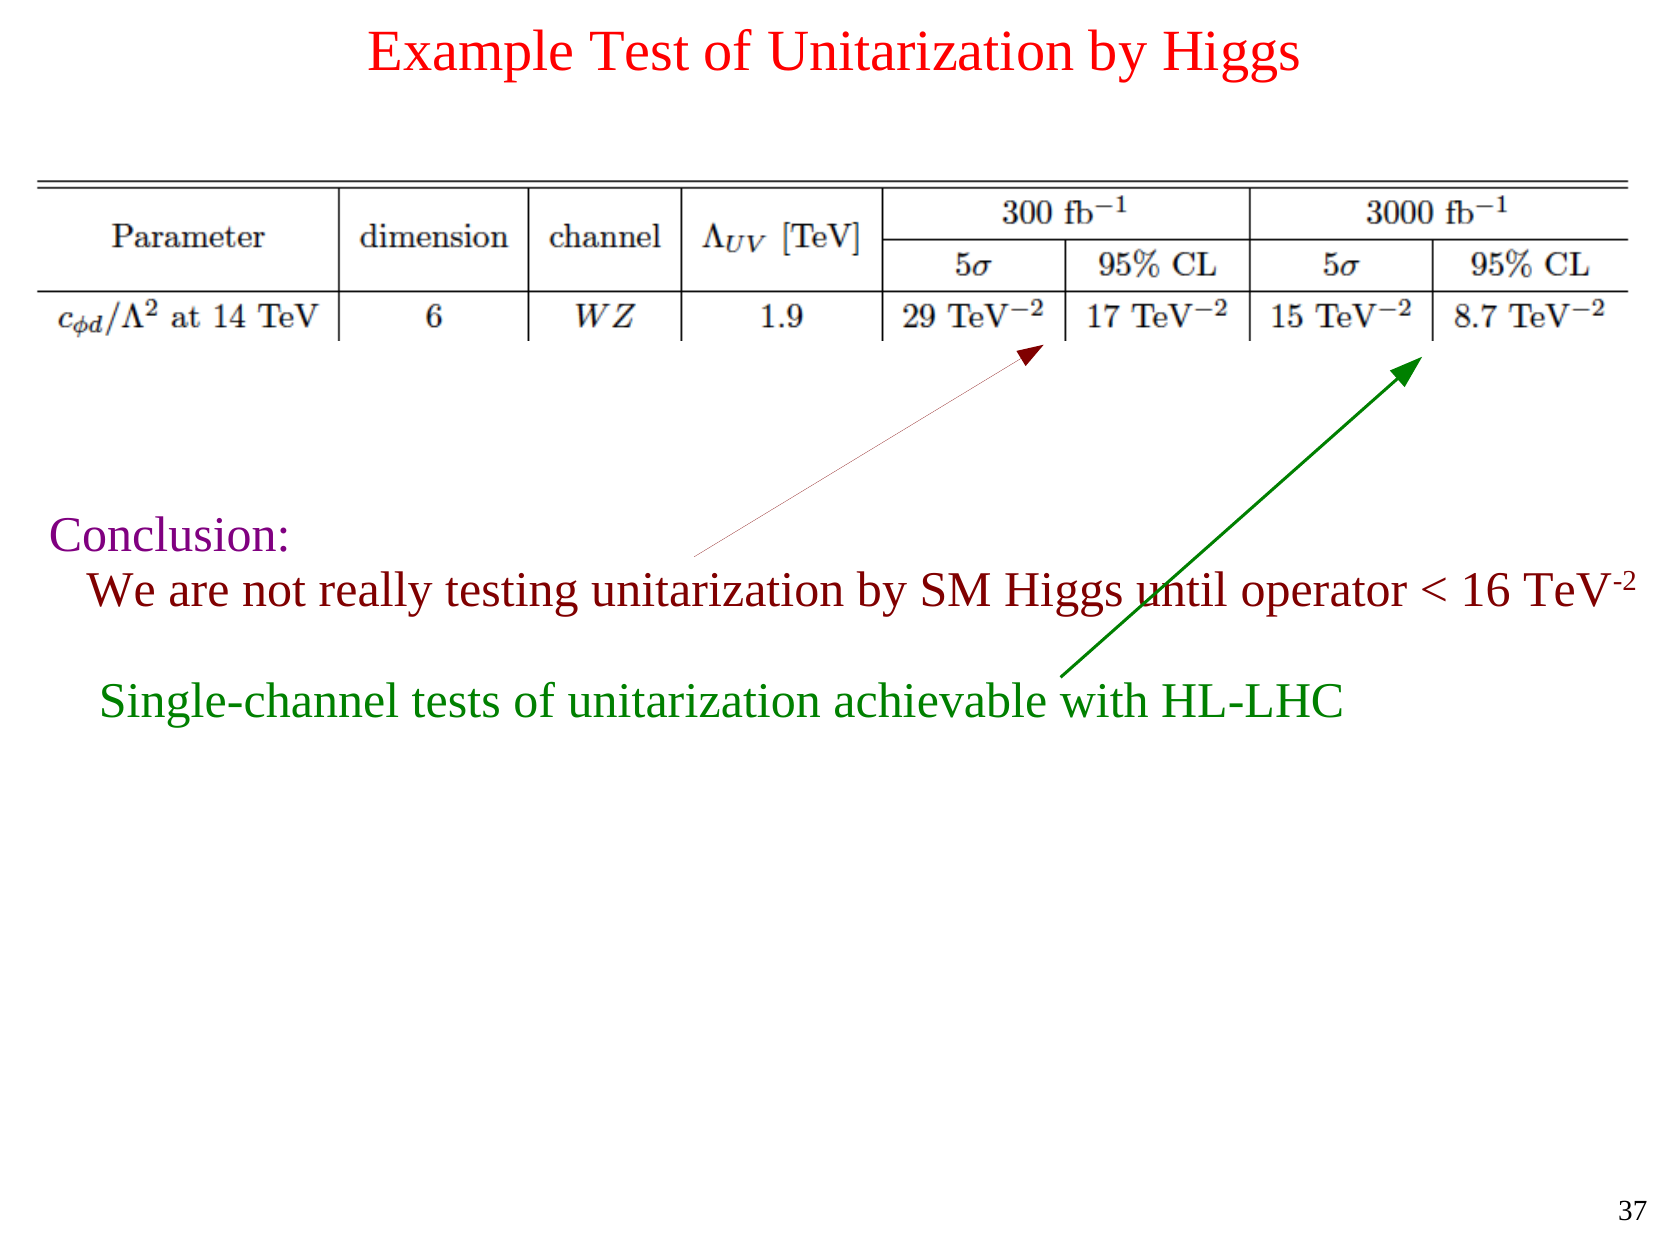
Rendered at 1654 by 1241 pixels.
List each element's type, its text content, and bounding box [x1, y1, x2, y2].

picture [1, 164, 1654, 341]
title Example Test of Unitarization by Higgs [128, 0, 1541, 144]
text_box Conclusion: We are not really testing unitarization by SM Higgs until operator < 16 TeV-2 Single-channel tests of unitarization achievable with HL-LHC [23, 507, 1627, 731]
